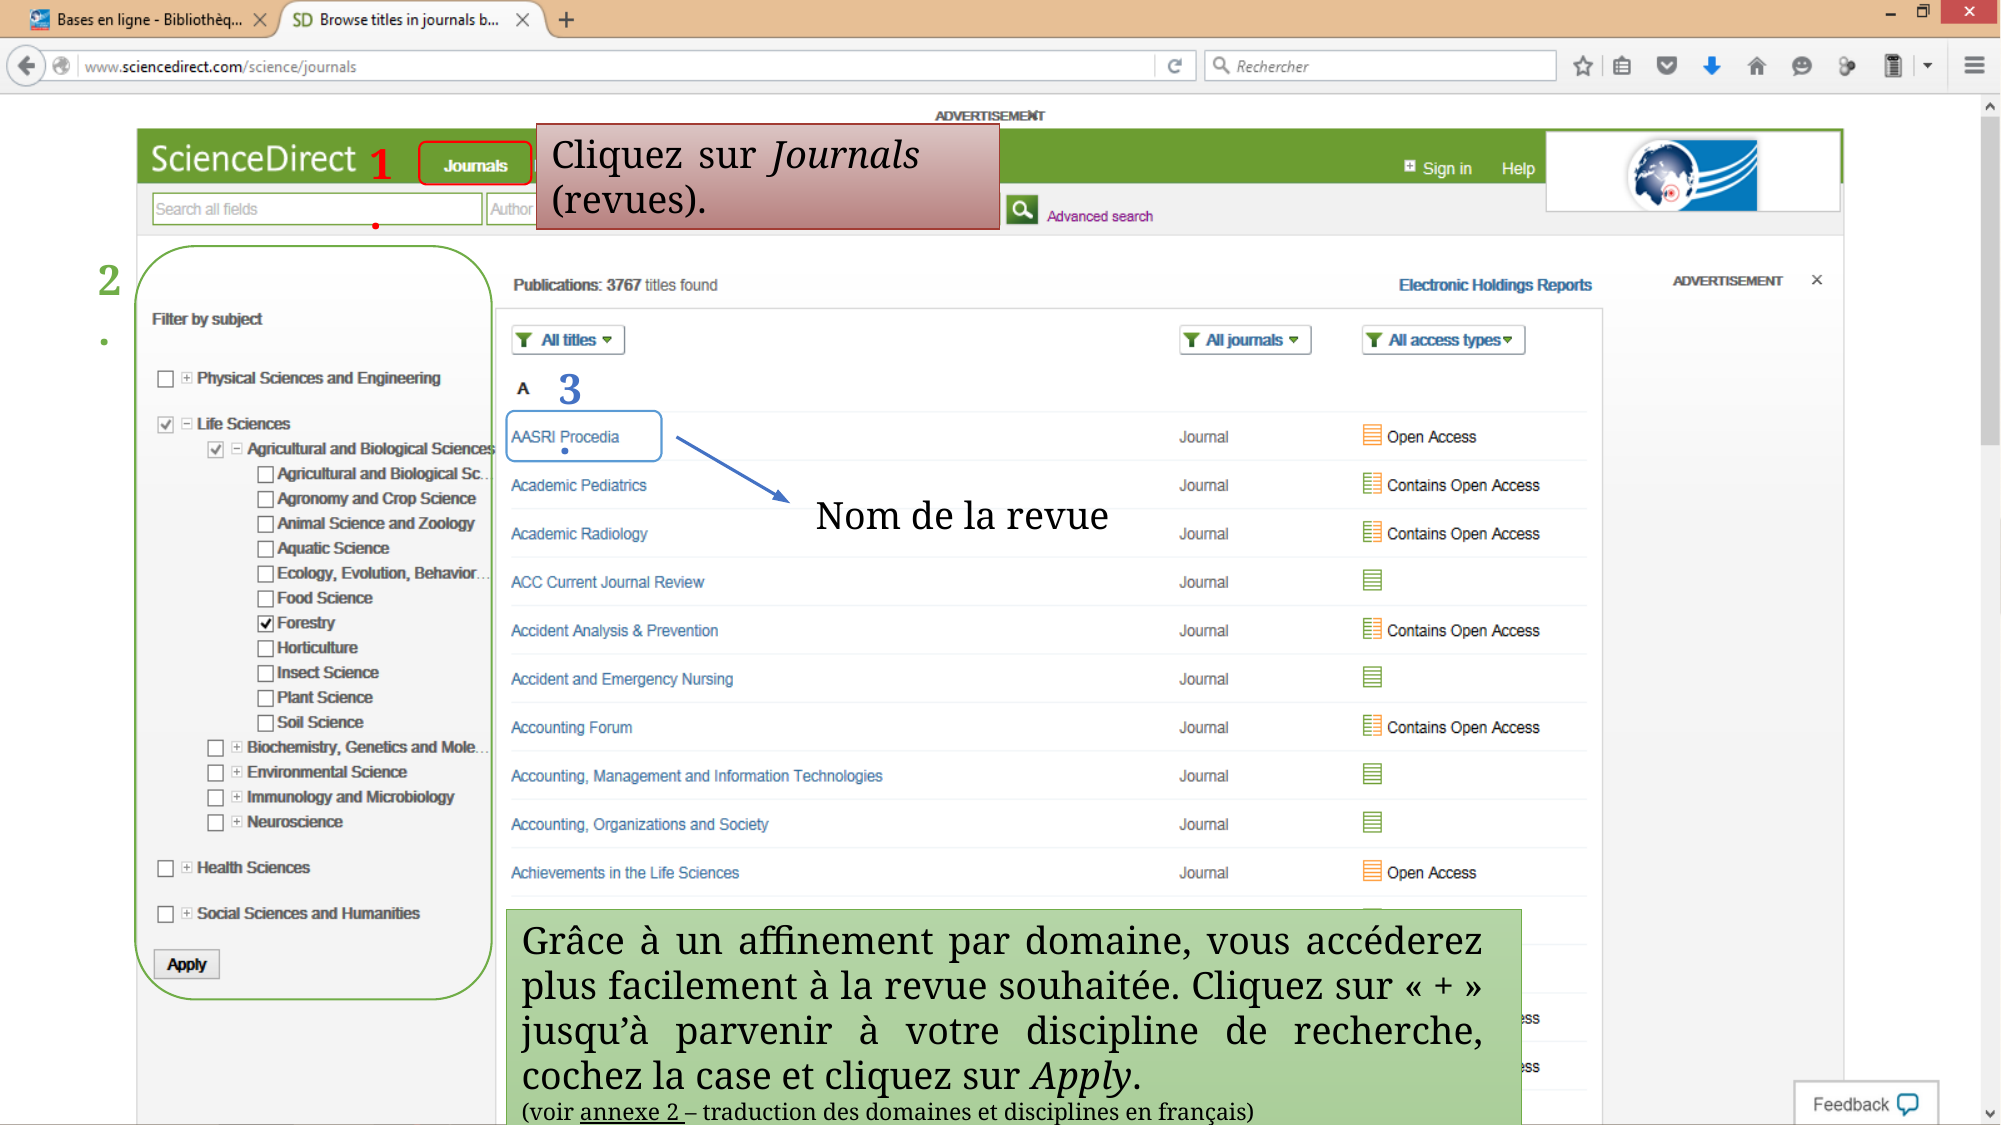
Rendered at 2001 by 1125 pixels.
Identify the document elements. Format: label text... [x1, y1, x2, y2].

picture [0, 0, 2000, 1125]
text_box 3. [543, 355, 609, 422]
text_box 1. [354, 130, 420, 196]
text_box 2. [83, 246, 148, 312]
text_box Grâce à un affinement par domaine, vous accéderez plus facilement à la revue souhaitée. Cliquez sur « + » jusqu’à parvenir à votre discipline de recherche, cochez la case et cliquez sur Apply. (voir annexe 2 – traduction des domaines et disciplines en français) [506, 909, 1522, 1090]
text_box Nom de la revue [800, 484, 1137, 546]
text_box Cliquez sur Journals (revues). [536, 123, 1000, 185]
